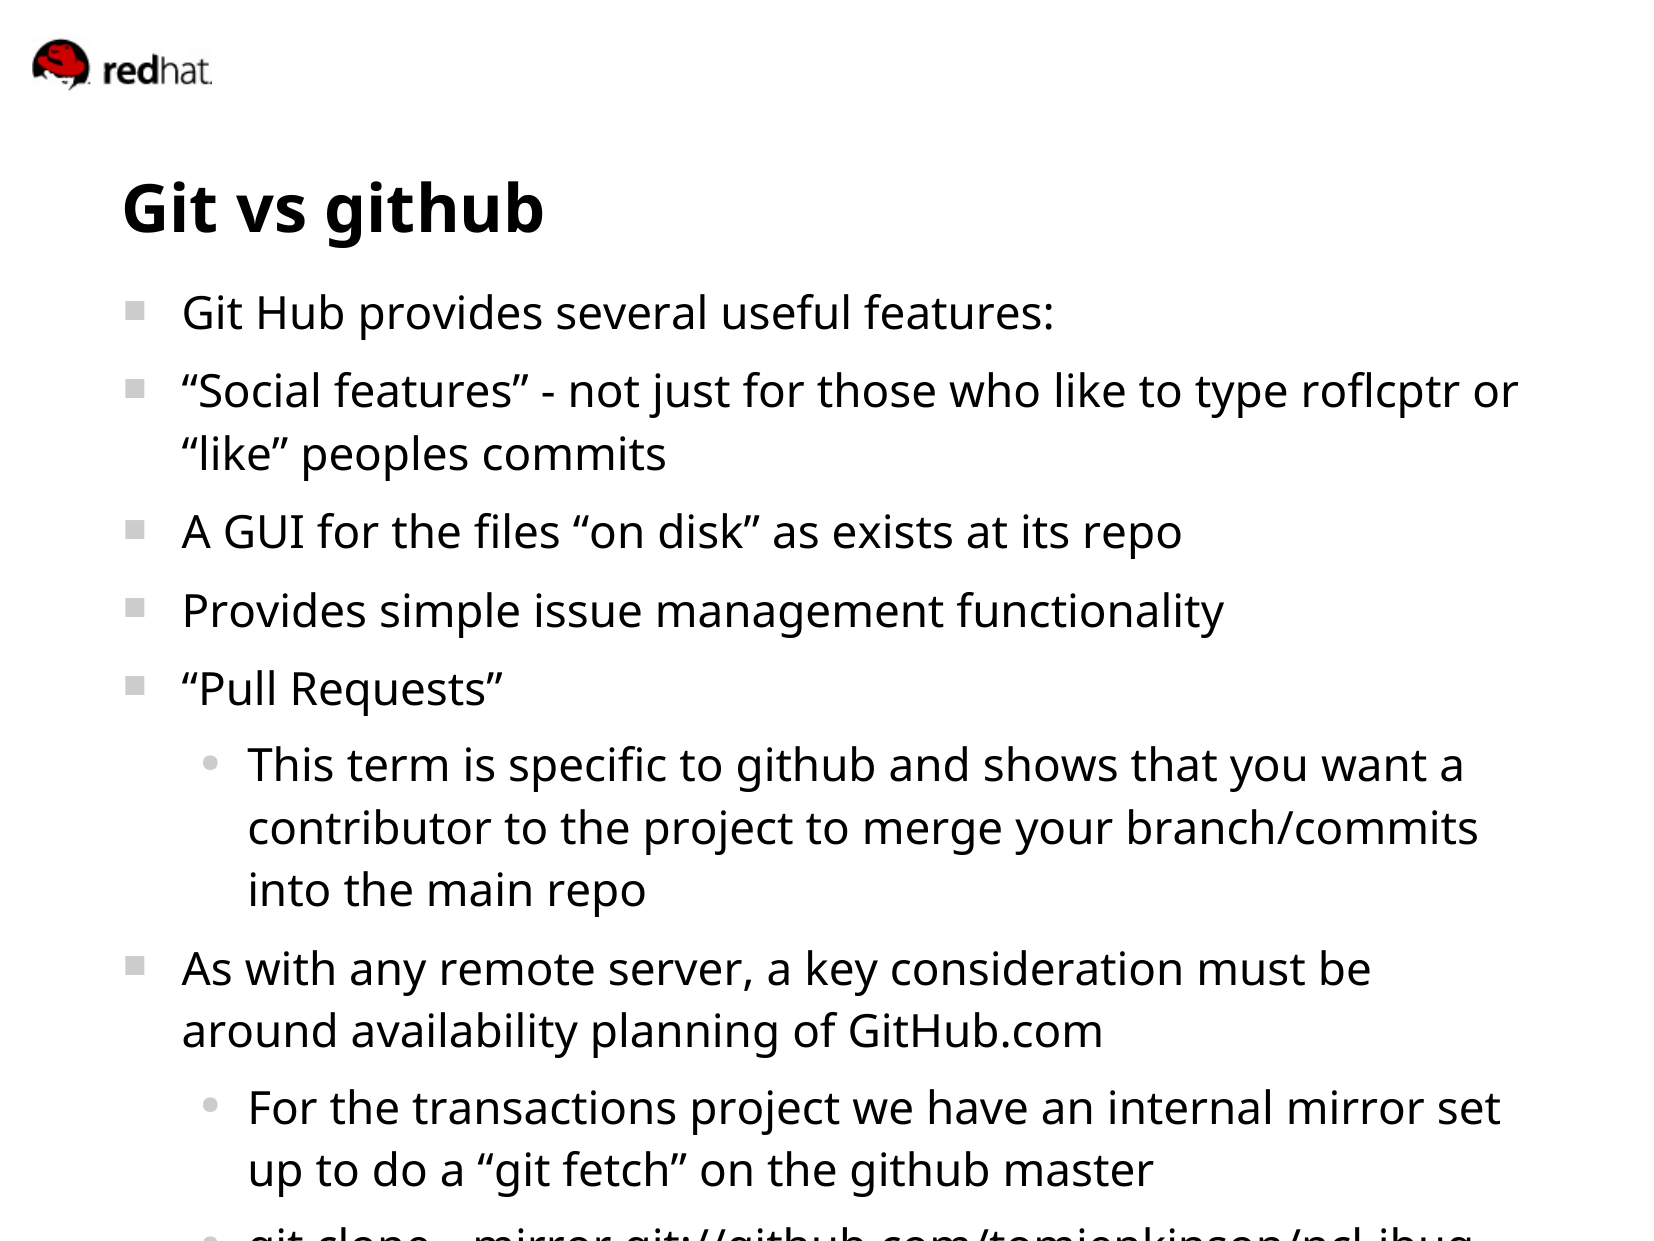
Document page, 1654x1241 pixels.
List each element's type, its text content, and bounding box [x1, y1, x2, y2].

picture [31, 37, 212, 98]
title Git vs github [121, 102, 1534, 310]
list Git Hub provides several useful features: “Social features” - not just for those who like to type roflcptr or “like” peoples commits A GUI for the files “on disk” as exists at its repo Provides simple issue management functionality “Pull Requests” This term is specific to github and shows that you want a contributor to the project to merge your branch/commits into the main repo As with any remote server, a key consideration must be around availability planning of GitHub.com For the transactions project we have an internal mirror set up to do a “git fetch” on the github master git clone --mirror git://github.com/tomjenkinson/ncl-jbug-git-presentation.git [125, 280, 1538, 1201]
